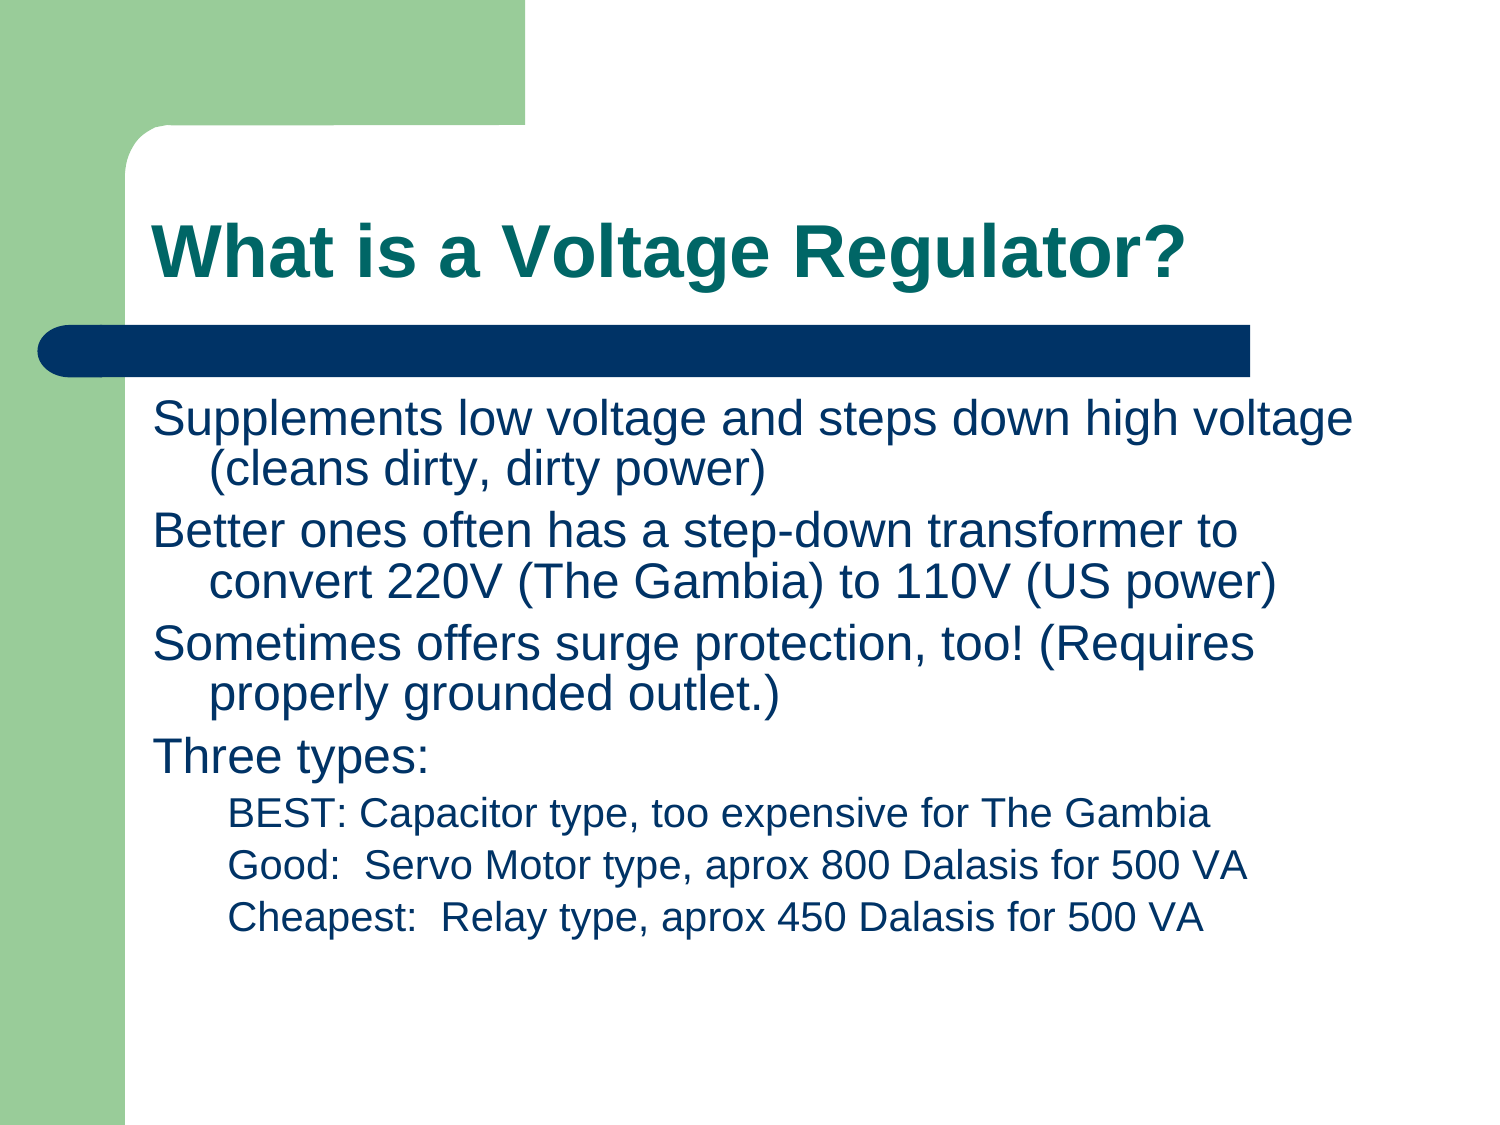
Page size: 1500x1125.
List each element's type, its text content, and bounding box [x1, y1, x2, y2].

list Supplements low voltage and steps down high voltage (cleans dirty, dirty power) Better ones often has a step-down transformer to convert 220V (The Gambia) to 110V (US power) Sometimes offers surge protection, too! (Requires properly grounded outlet.) Three types: BEST: Capacitor type, too expensive for The Gambia Good: Servo Motor type, aprox 800 Dalasis for 500 VA Cheapest: Relay type, aprox 450 Dalasis for 500 VA [137, 387, 1400, 999]
title What is a Voltage Regulator? [136, 136, 1414, 301]
